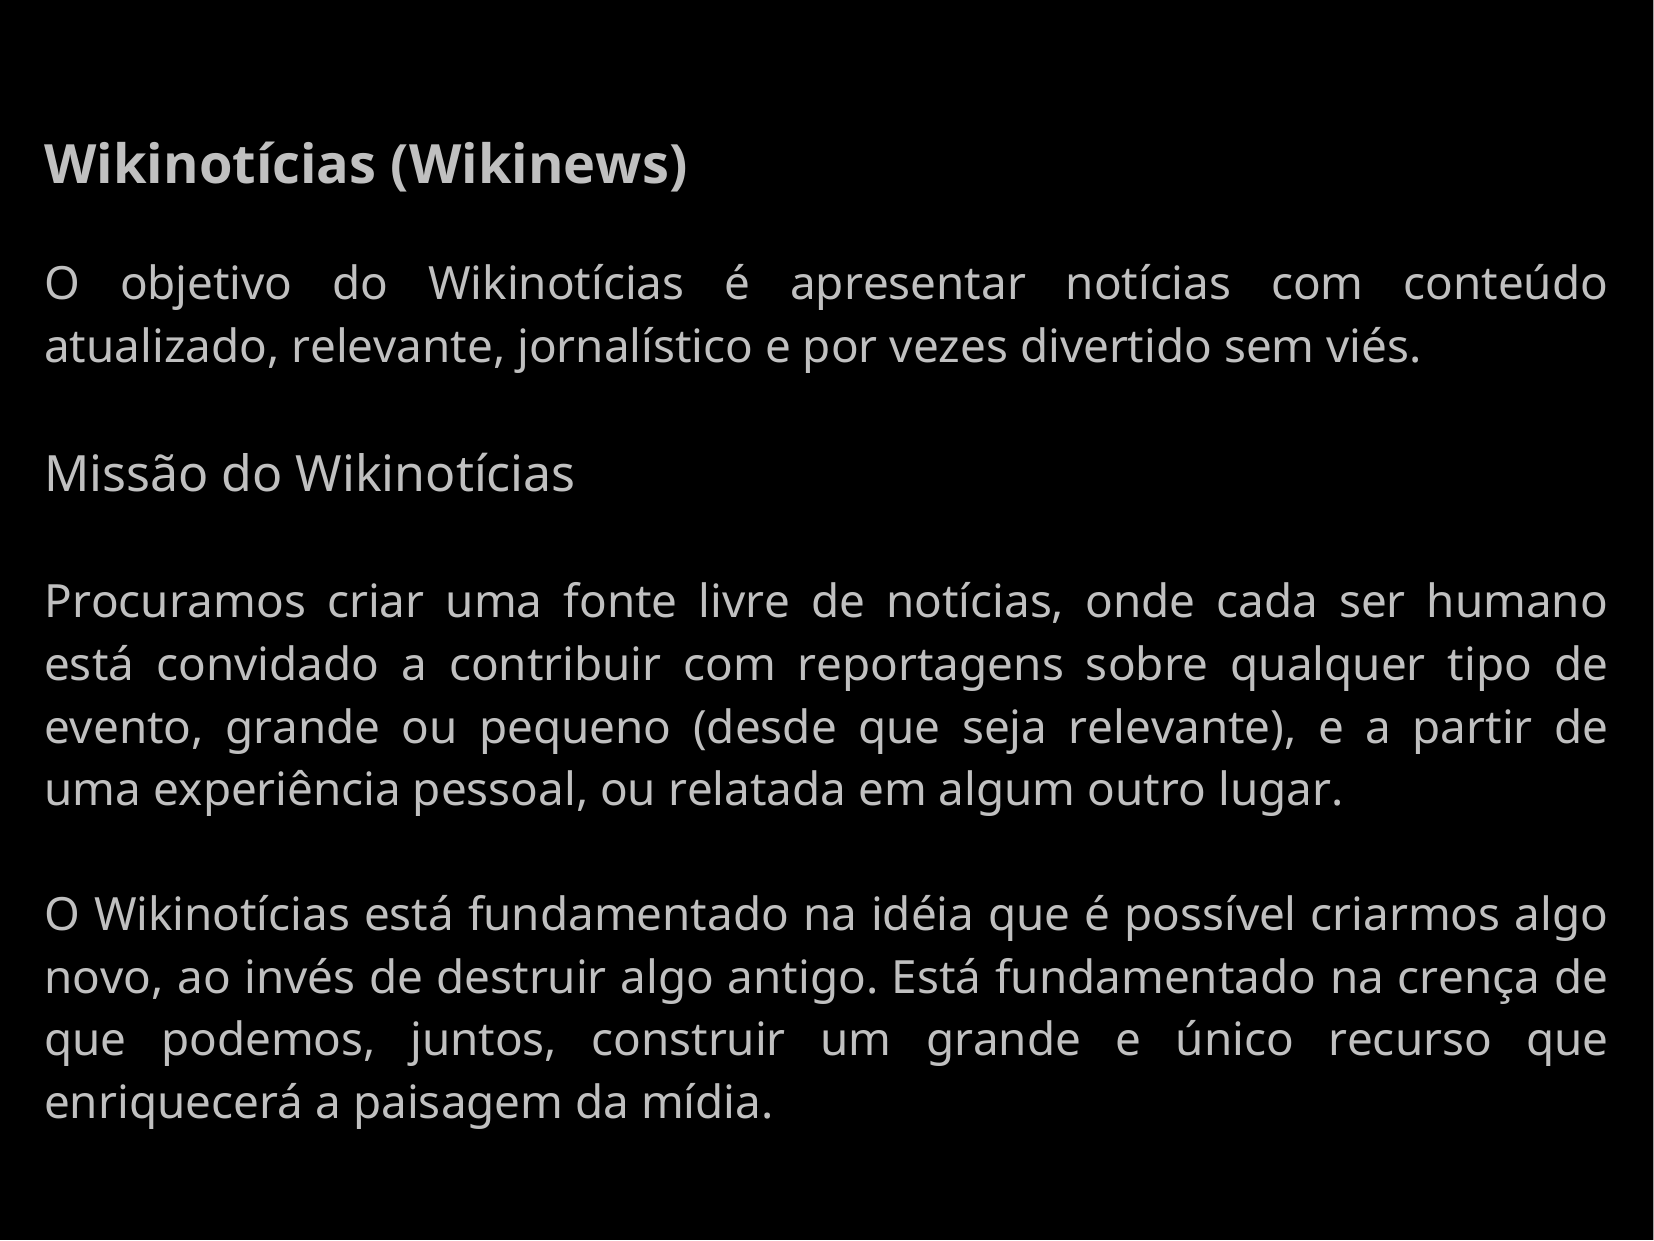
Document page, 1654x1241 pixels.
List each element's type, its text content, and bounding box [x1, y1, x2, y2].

text_box Wikinotícias (Wikinews) O objetivo do Wikinotícias é apresentar notícias com conteúdo atualizado, relevante, jornalístico e por vezes divertido sem viés. Missão do Wikinotícias Procuramos criar uma fonte livre de notícias, onde cada ser humano está convidado a contribuir com reportagens sobre qualquer tipo de evento, grande ou pequeno (desde que seja relevante), e a partir de uma experiência pessoal, ou relatada em algum outro lugar. O Wikinotícias está fundamentado na idéia que é possível criarmos algo novo, ao invés de destruir algo antigo. Está fundamentado na crença de que podemos, juntos, construir um grande e único recurso que enriquecerá a paisagem da mídia. [29, 118, 1625, 1241]
